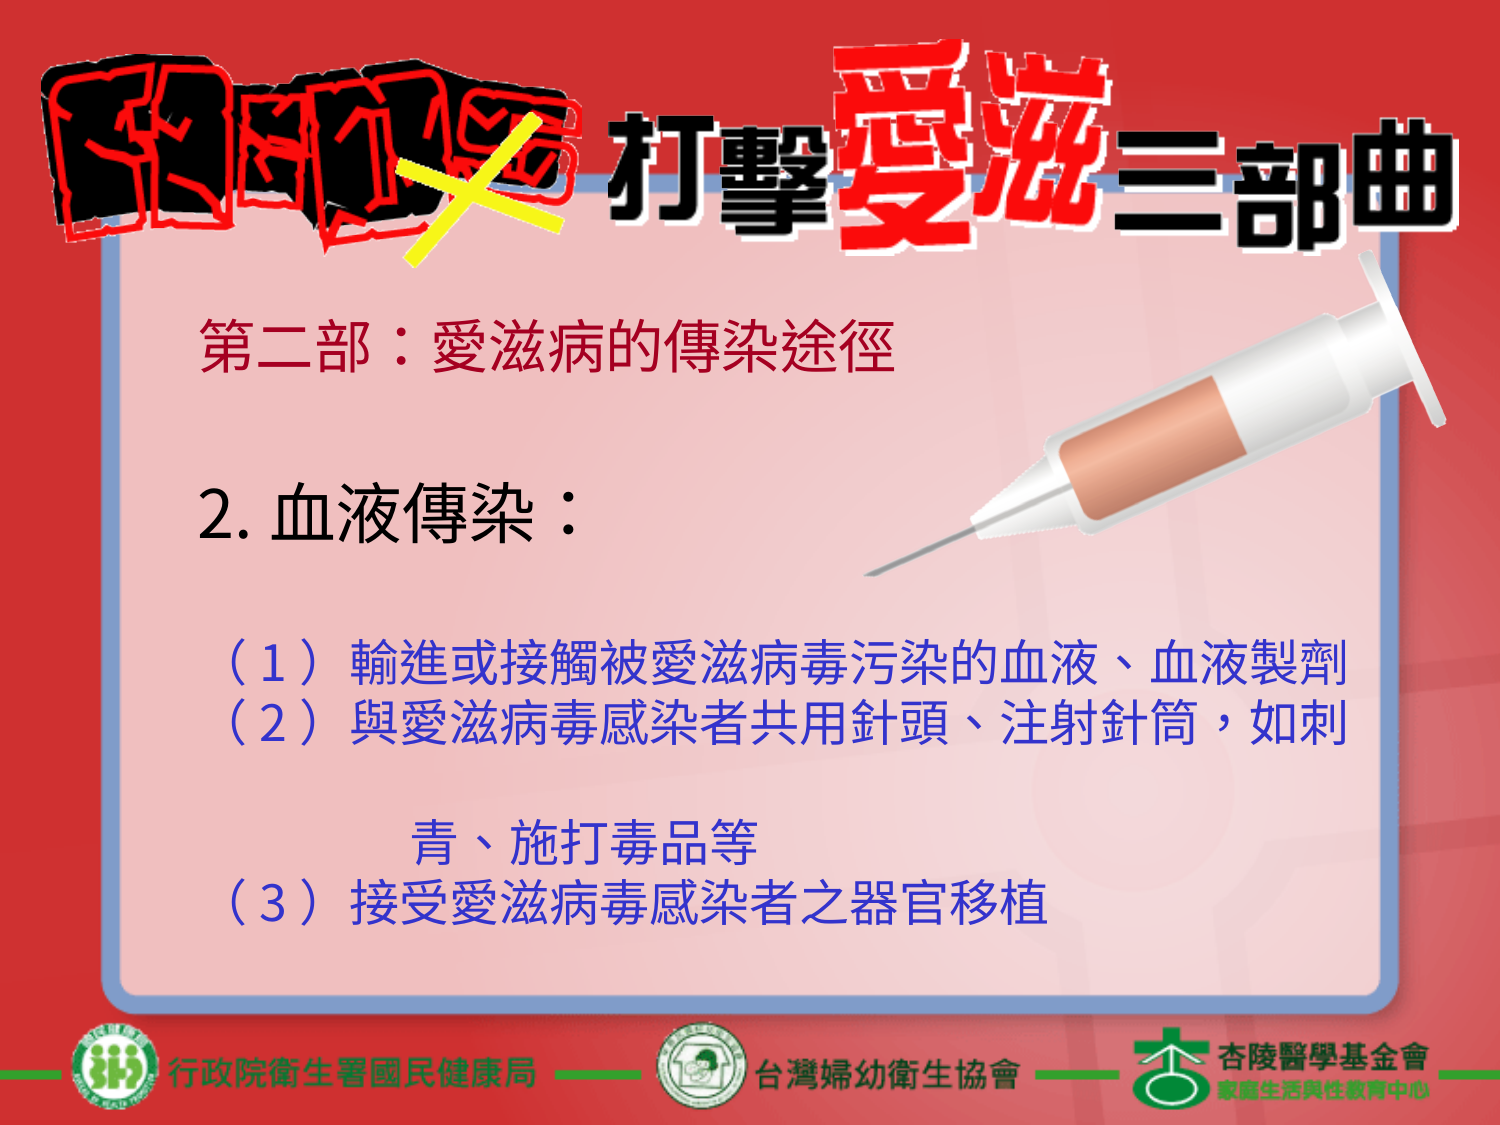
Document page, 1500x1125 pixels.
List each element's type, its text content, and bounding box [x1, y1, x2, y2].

picture [0, 0, 1500, 1125]
text_box 第二部：愛滋病的傳染途徑 2.血液傳染： （1）輸進或接觸被愛滋病毒污染的血液、血液製劑 （2）與愛滋病毒感染者共用針頭、注射針筒，如刺 青、施打毒品等 （3）接受愛滋病毒感染者之器官移植 [183, 302, 1388, 1000]
